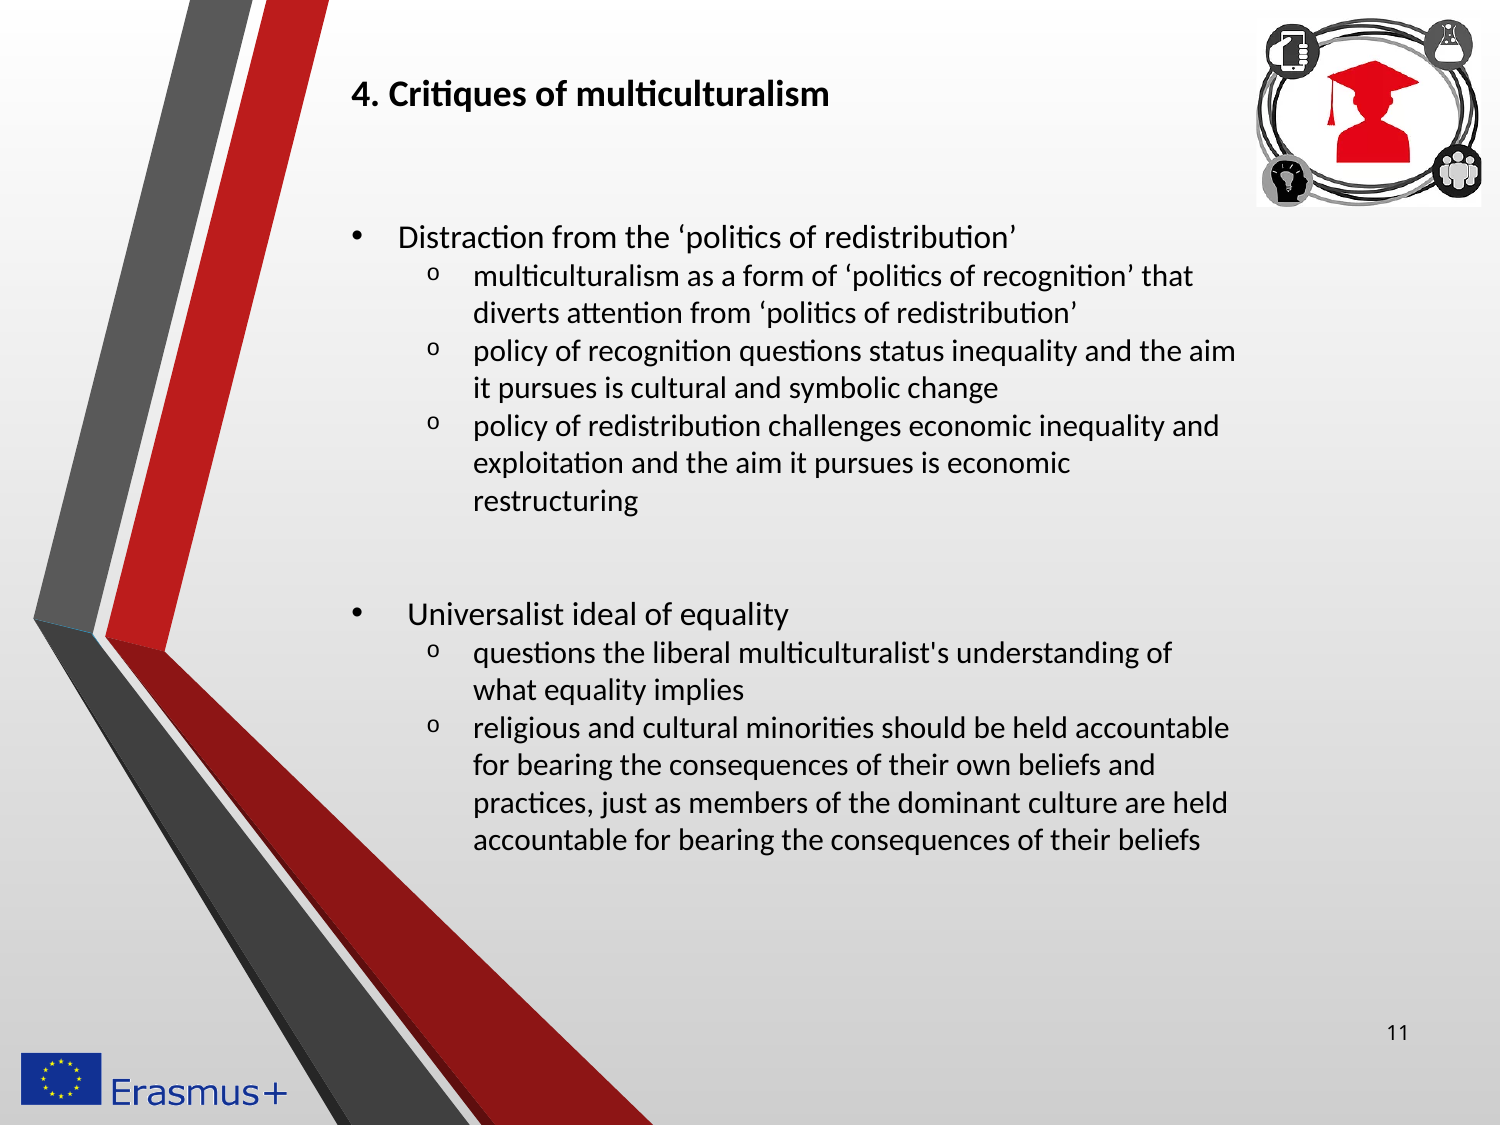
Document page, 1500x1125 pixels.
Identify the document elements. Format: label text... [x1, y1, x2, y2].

text_box Distraction from the ‘politics of redistribution’ multiculturalism as a form of ‘politics of recognition’ that diverts attention from ‘politics of redistribution’ policy of recognition questions status inequality and the aim it pursues is cultural and symbolic change policy of redistribution challenges economic inequality and exploitation and the aim it pursues is economic restructuring Universalist ideal of equality questions the liberal multiculturalist's understanding of what equality implies religious and cultural minorities should be held accountable for bearing the consequences of their own beliefs and practices, just as members of the dominant culture are held accountable for bearing the consequences of their beliefs [336, 208, 1258, 865]
text_box 4. Critiques of multiculturalism [336, 61, 975, 122]
slide_number <numer> [1357, 1003, 1425, 1064]
chart [1257, 19, 1483, 209]
picture [5, 1037, 302, 1120]
picture [1256, 18, 1482, 207]
